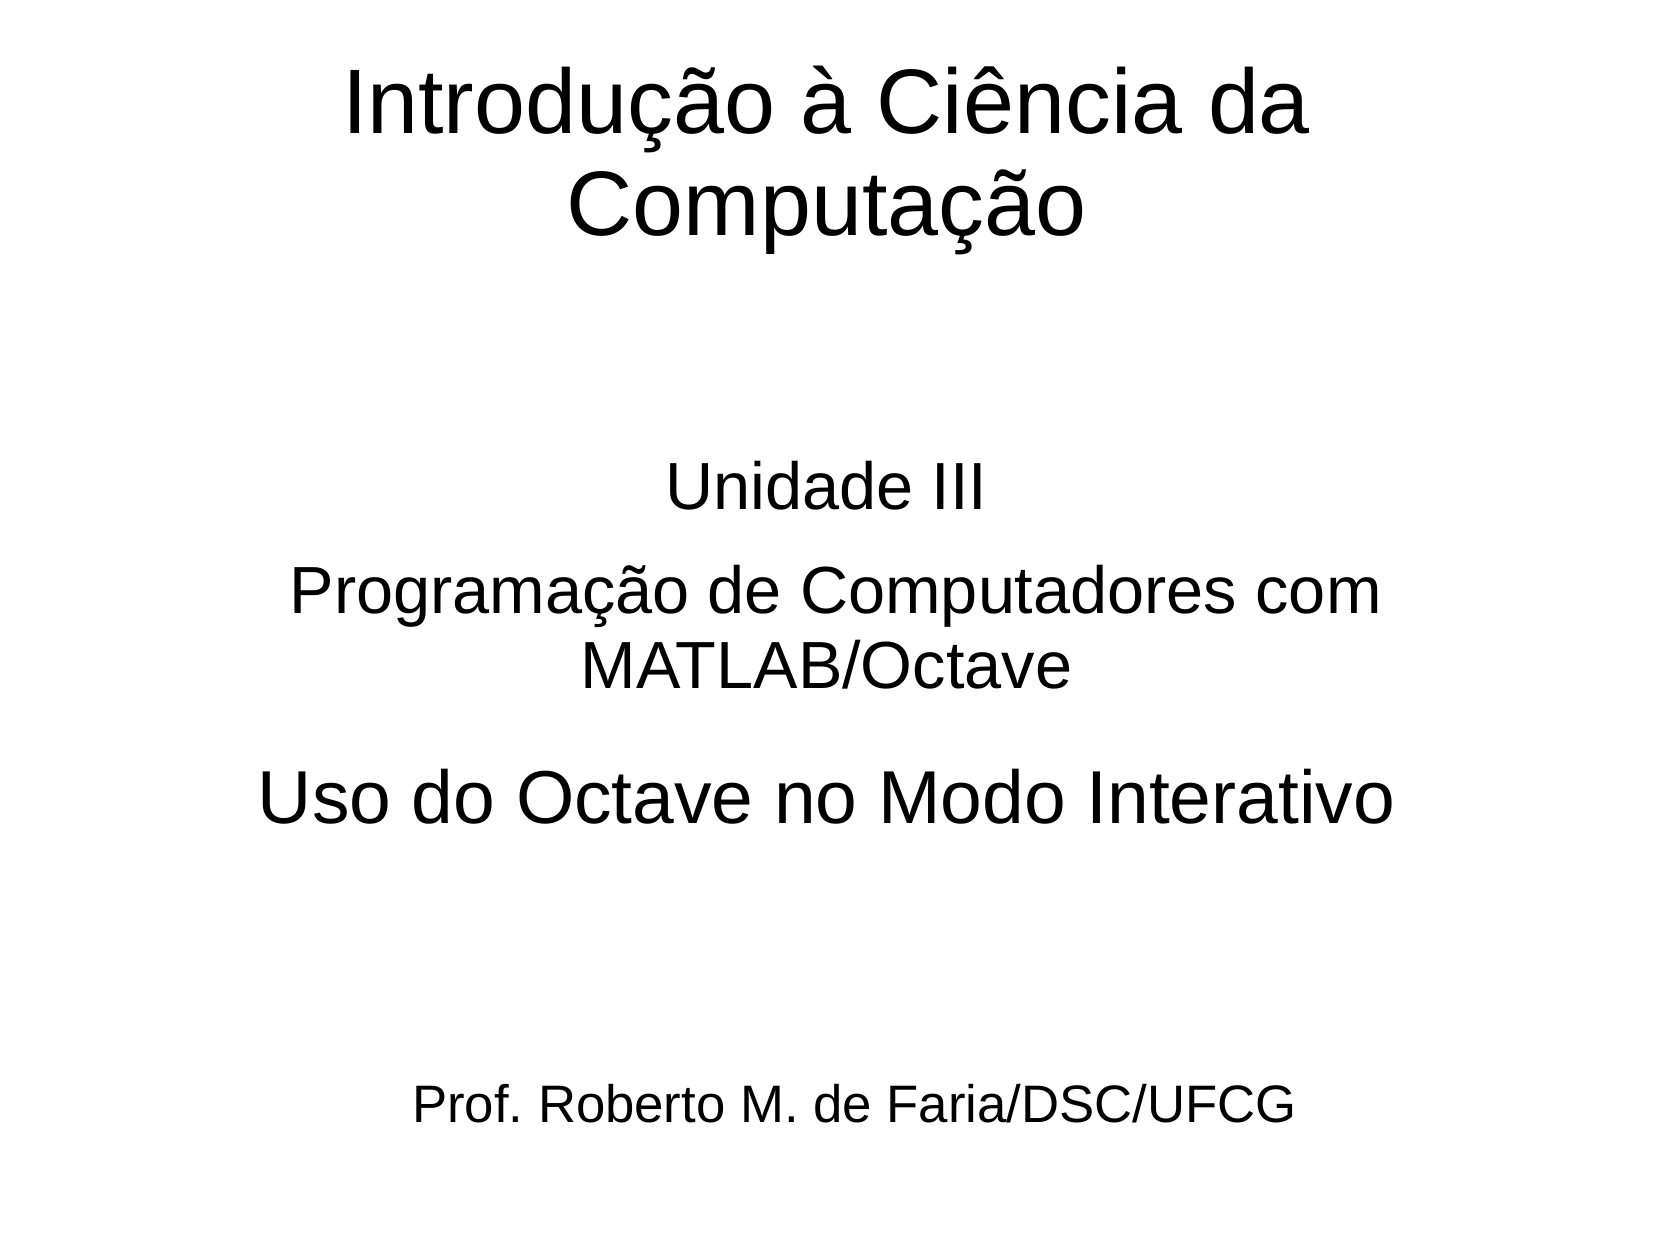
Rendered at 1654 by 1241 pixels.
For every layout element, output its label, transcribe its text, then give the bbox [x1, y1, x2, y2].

title Introdução à Ciência da Computação [82, 49, 1571, 257]
list Prof. Roberto M. de Faria/DSC/UFCG [82, 1074, 1571, 1134]
list Unidade III Programação de Computadores com MATLAB/Octave [82, 448, 1571, 745]
list Uso do Octave no Modo Interativo [82, 755, 1571, 851]
